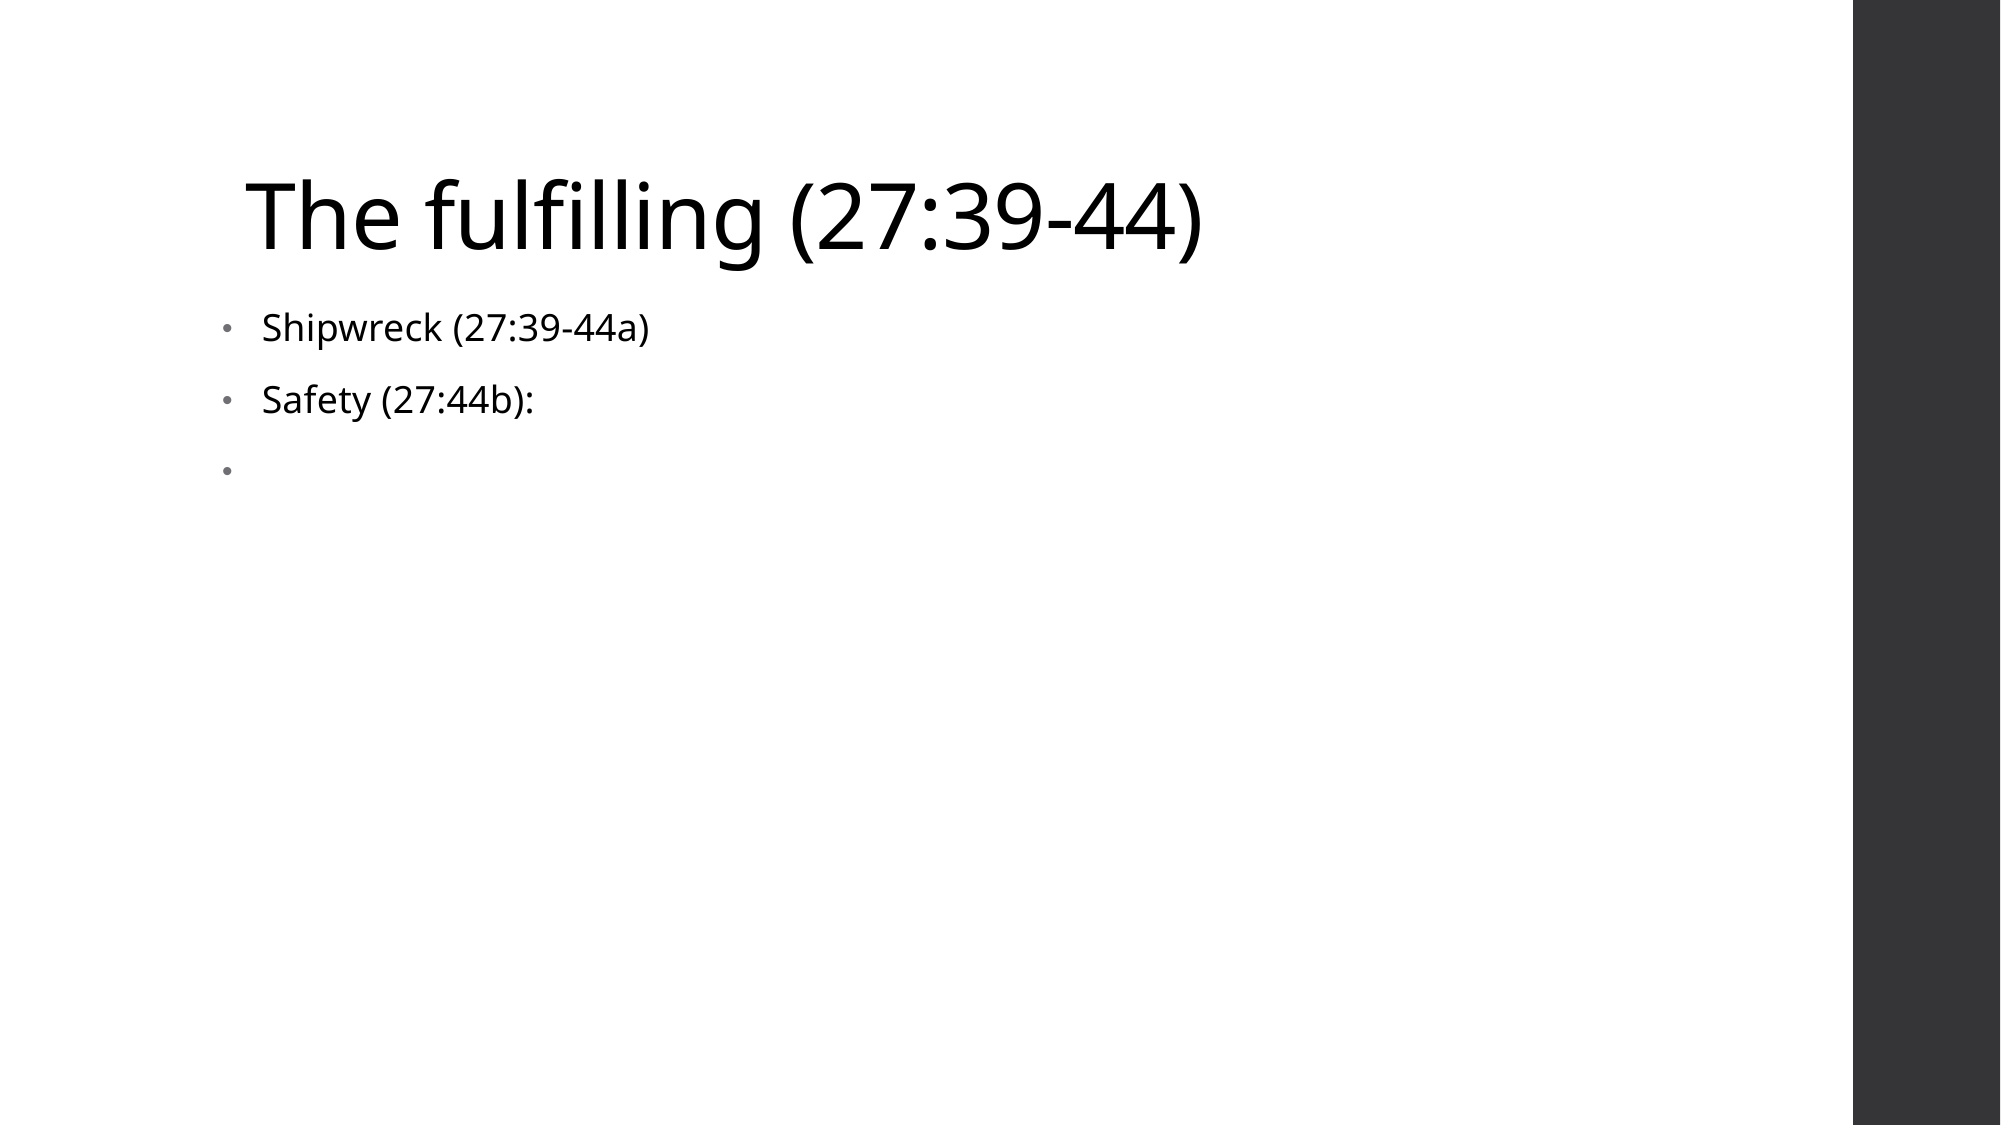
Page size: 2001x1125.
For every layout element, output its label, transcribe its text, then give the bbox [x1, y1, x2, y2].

title The fulfilling (27:39-44) [206, 60, 1797, 278]
list Shipwreck (27:39-44a) Safety (27:44b): [206, 299, 1617, 1014]
